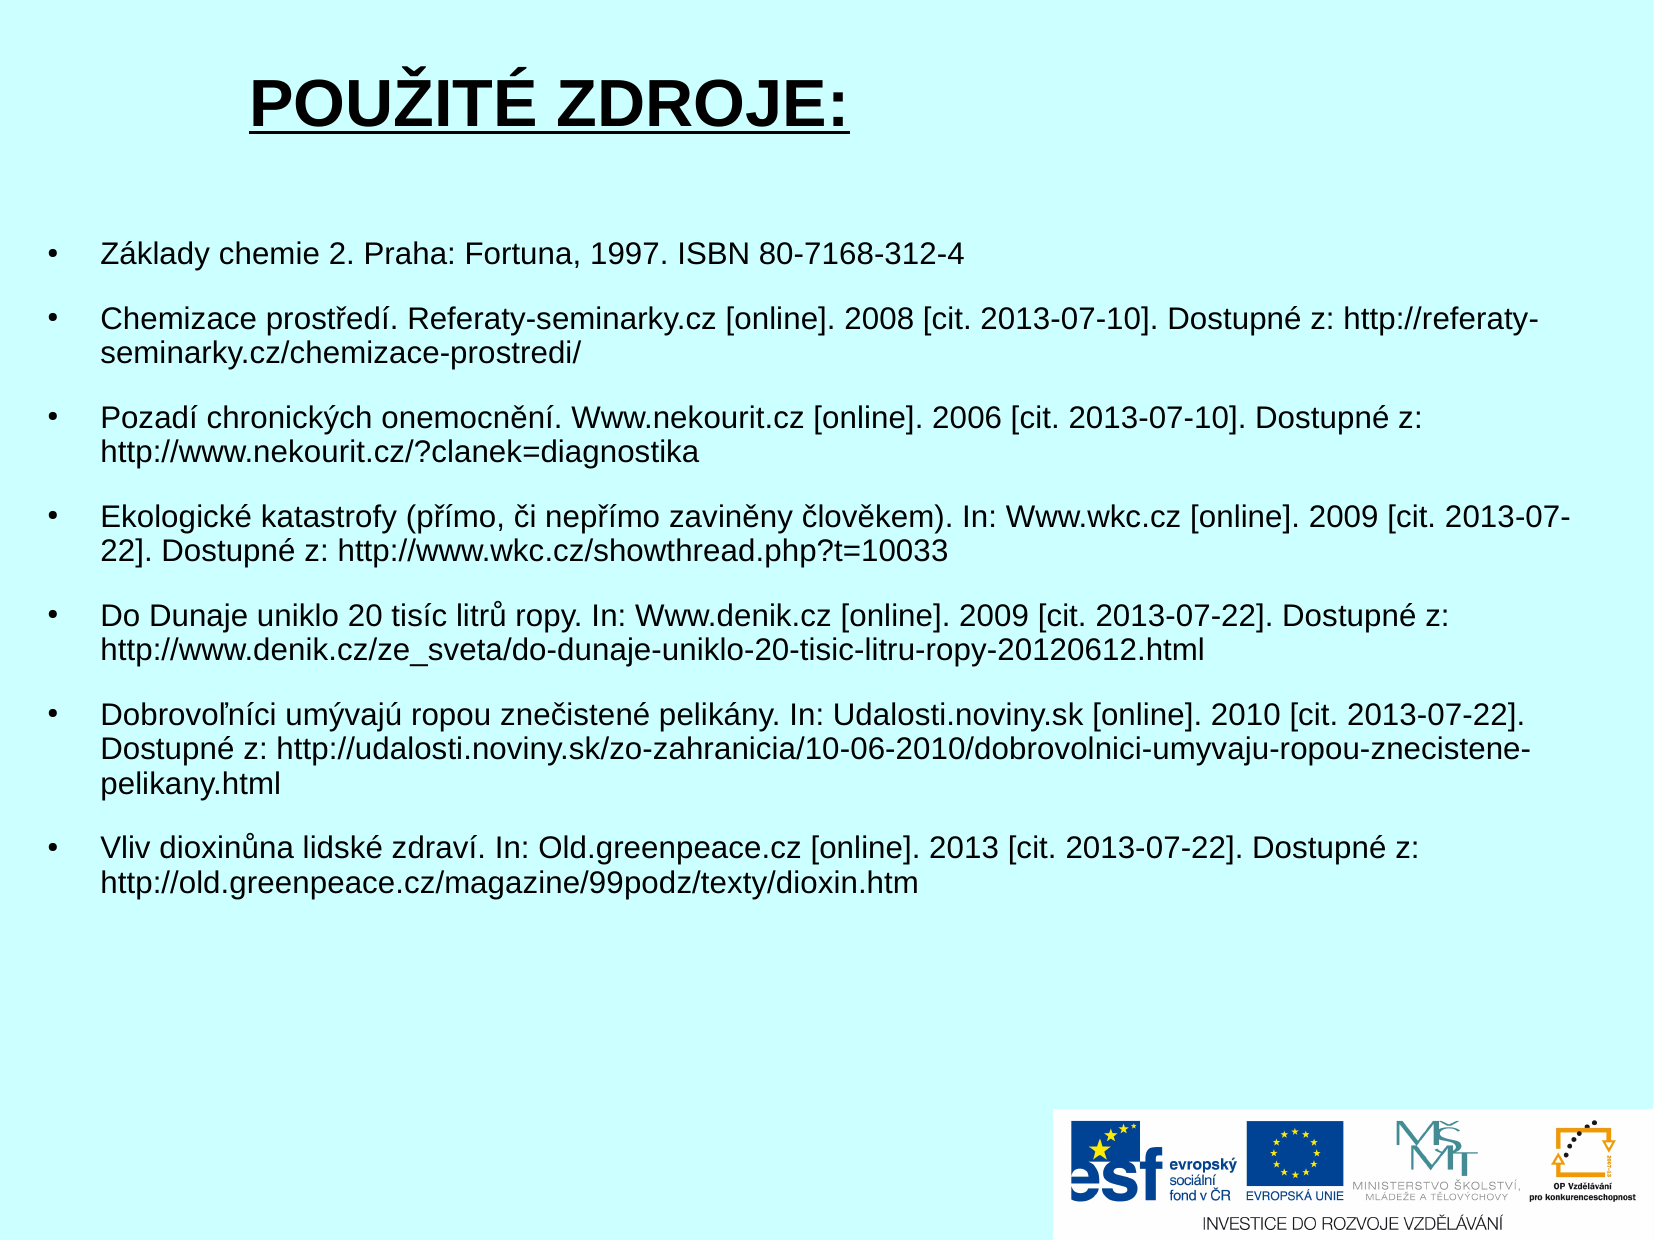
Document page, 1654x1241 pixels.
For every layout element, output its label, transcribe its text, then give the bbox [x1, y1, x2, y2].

list Základy chemie 2. Praha: Fortuna, 1997. ISBN 80-7168-312-4 Chemizace prostředí. Referaty-seminarky.cz [online]. 2008 [cit. 2013-07-10]. Dostupné z: http://referaty-seminarky.cz/chemizace-prostredi/ Pozadí chronických onemocnění. Www.nekourit.cz [online]. 2006 [cit. 2013-07-10]. Dostupné z: http://www.nekourit.cz/?clanek=diagnostika Ekologické katastrofy (přímo, či nepřímo zaviněny člověkem). In: Www.wkc.cz [online]. 2009 [cit. 2013-07-22]. Dostupné z: http://www.wkc.cz/showthread.php?t=10033 Do Dunaje uniklo 20 tisíc litrů ropy. In: Www.denik.cz [online]. 2009 [cit. 2013-07-22]. Dostupné z: http://www.denik.cz/ze_sveta/do-dunaje-uniklo-20-tisic-litru-ropy-20120612.html Dobrovoľníci umývajú ropou znečistené pelikány. In: Udalosti.noviny.sk [online]. 2010 [cit. 2013-07-22]. Dostupné z: http://udalosti.noviny.sk/zo-zahranicia/10-06-2010/dobrovolnici-umyvaju-ropou-znecistene-pelikany.html Vliv dioxinůna lidské zdraví. In: Old.greenpeace.cz [online]. 2013 [cit. 2013-07-22]. Dostupné z: http://old.greenpeace.cz/magazine/99podz/texty/dioxin.htm [29, 96, 1625, 1211]
title POUŽITÉ ZDROJE: [82, 0, 1571, 96]
picture [1053, 1109, 1654, 1241]
